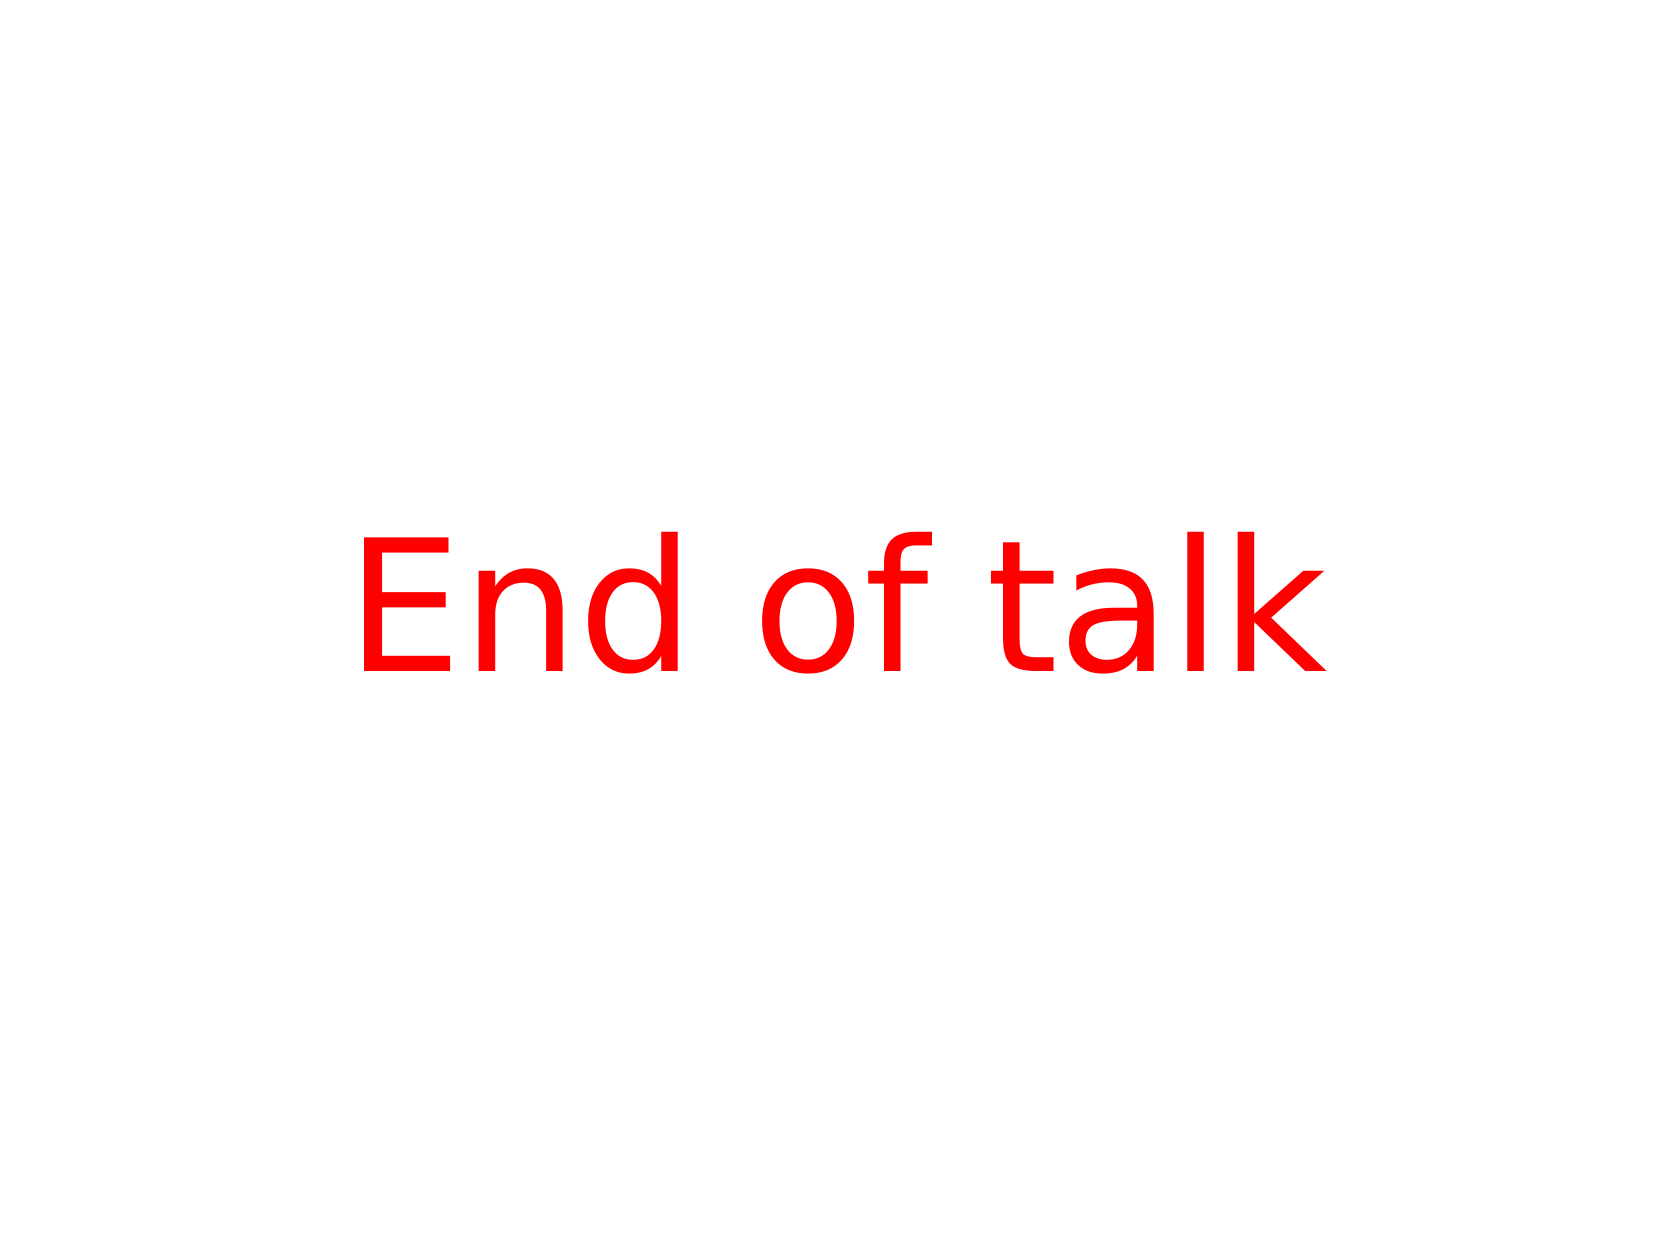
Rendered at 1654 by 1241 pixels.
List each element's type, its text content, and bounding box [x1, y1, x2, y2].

title End of talk [93, 502, 1582, 716]
